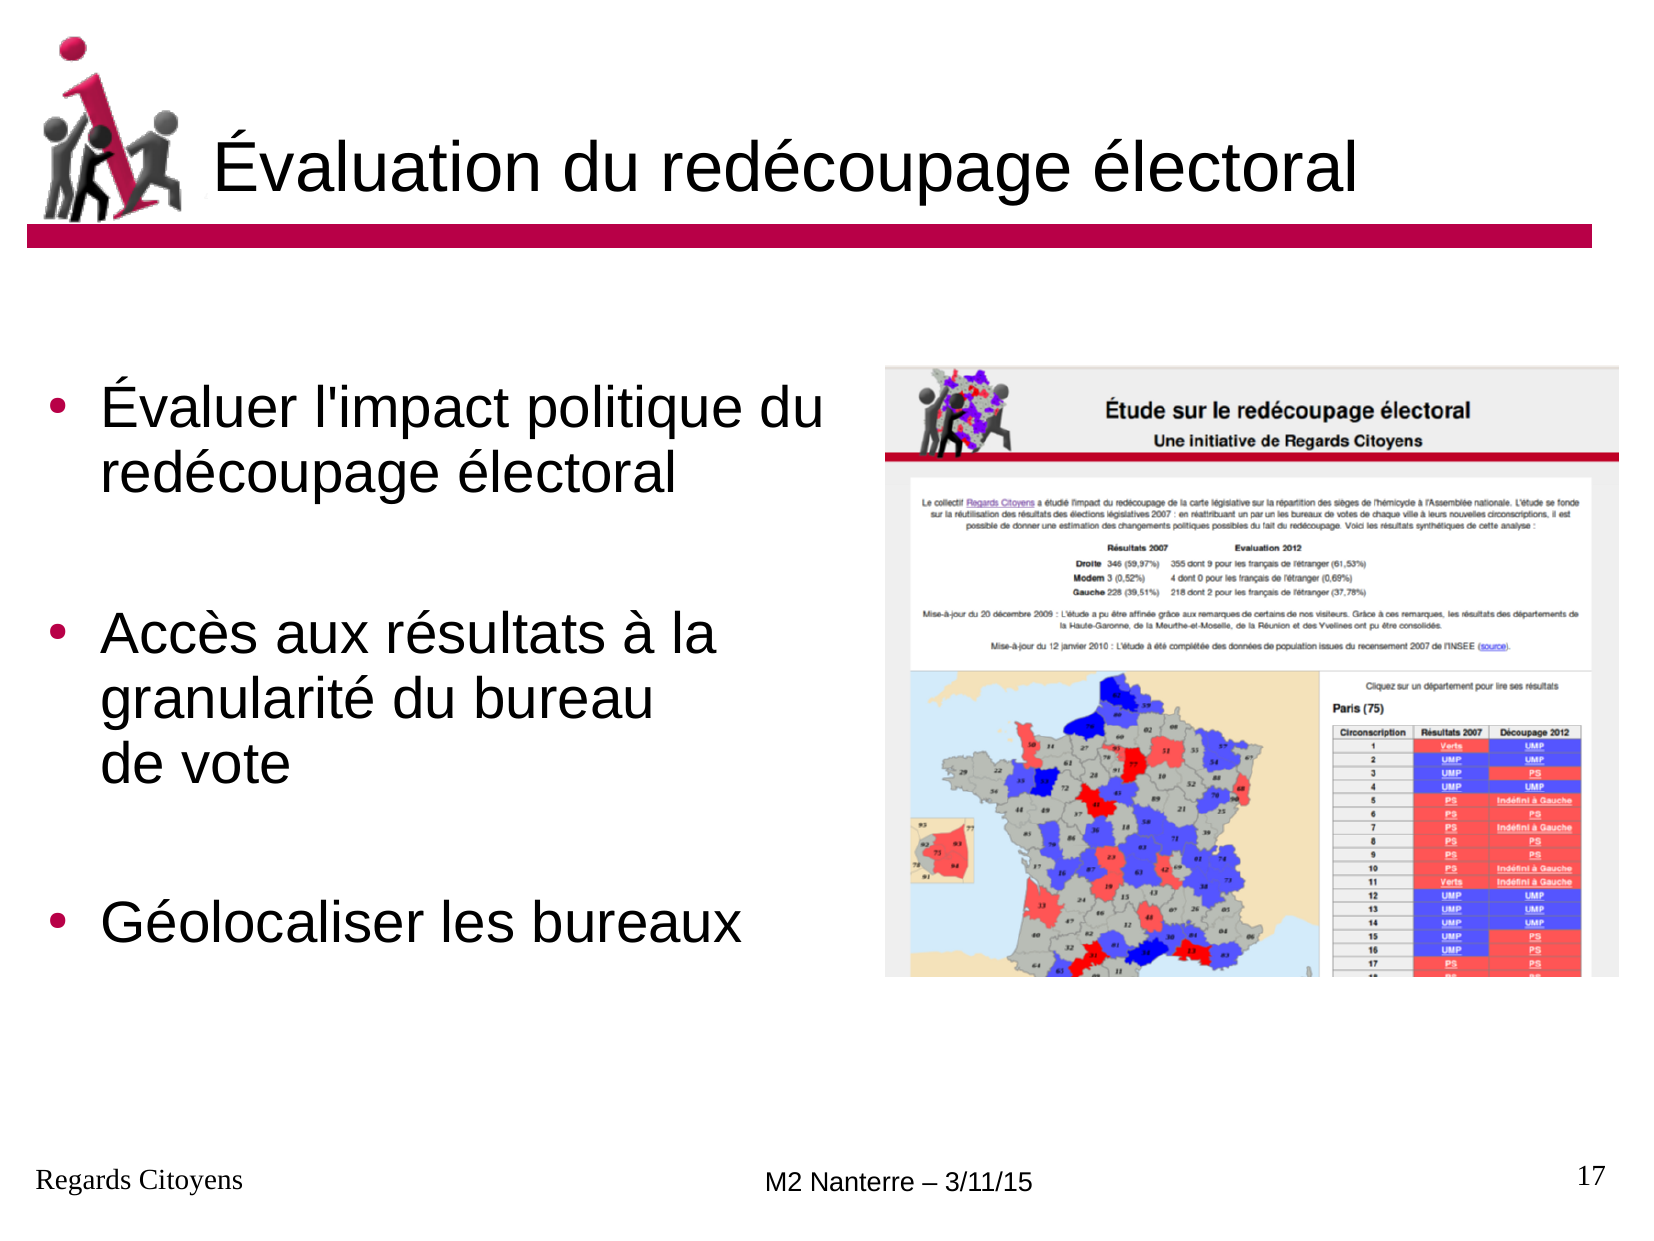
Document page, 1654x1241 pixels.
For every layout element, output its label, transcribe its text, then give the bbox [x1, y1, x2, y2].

picture [885, 365, 1619, 977]
title Évaluation du redécoupage électoral [212, 70, 1648, 264]
picture [27, 31, 208, 224]
list Évaluer l'impact politique du redécoupage électoral Accès aux résultats à la granularité du bureau de vote Géolocaliser les bureaux [29, 374, 886, 1193]
